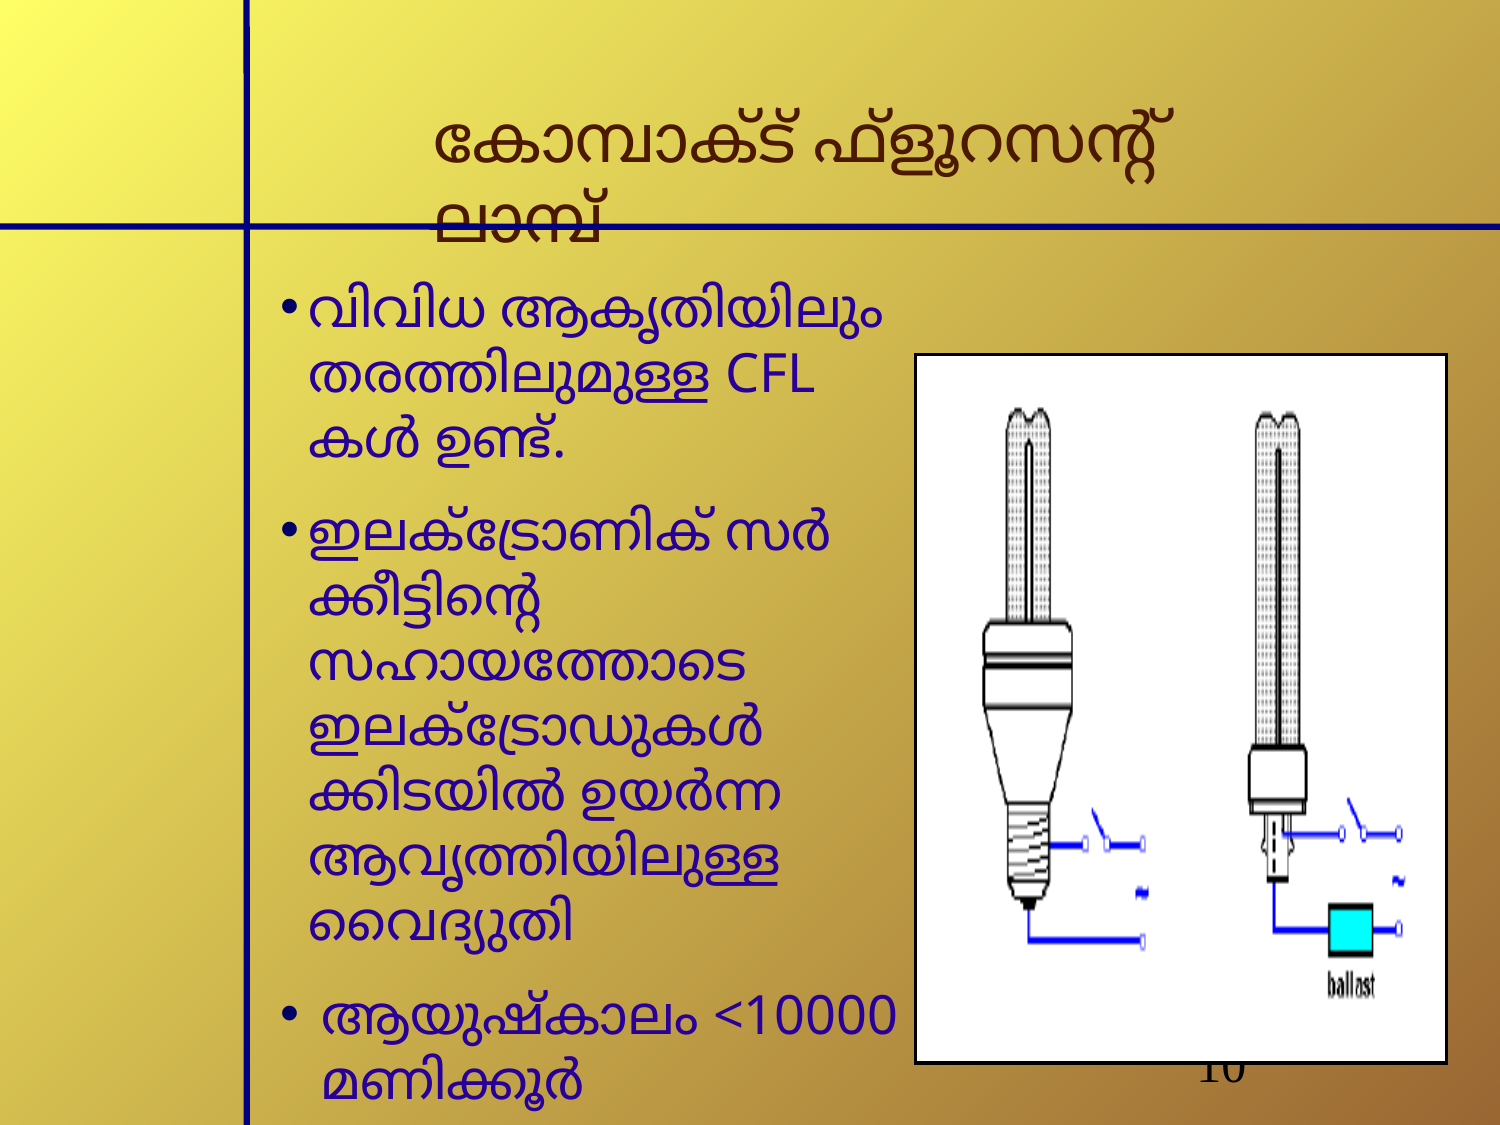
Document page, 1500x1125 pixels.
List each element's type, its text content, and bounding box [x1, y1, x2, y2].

text_box വിവിധ ആകൃതിയിലും തരത്തിലുമുള്ള CFL കള്‍ ഉണ്ട്. ഇലക്ട്രോണിക് സര്‍ക്കീട്ടിന്റെ സഹായത്തോടെ ഇലക്ട്രോഡുകള്‍ക്കിടയില്‍ ഉയര്‍ന്ന ആവൃത്തിയിലുള്ള വൈദ്യുതി ആയുഷ്കാലം <10000 മണിക്കൂര്‍ [265, 265, 916, 1118]
text_box കോമ്പാക്ട് ഫ്ളൂറസന്റ് ലാമ്പ് [354, 88, 1329, 184]
picture [930, 389, 1445, 1040]
text_box [915, 354, 1447, 1063]
